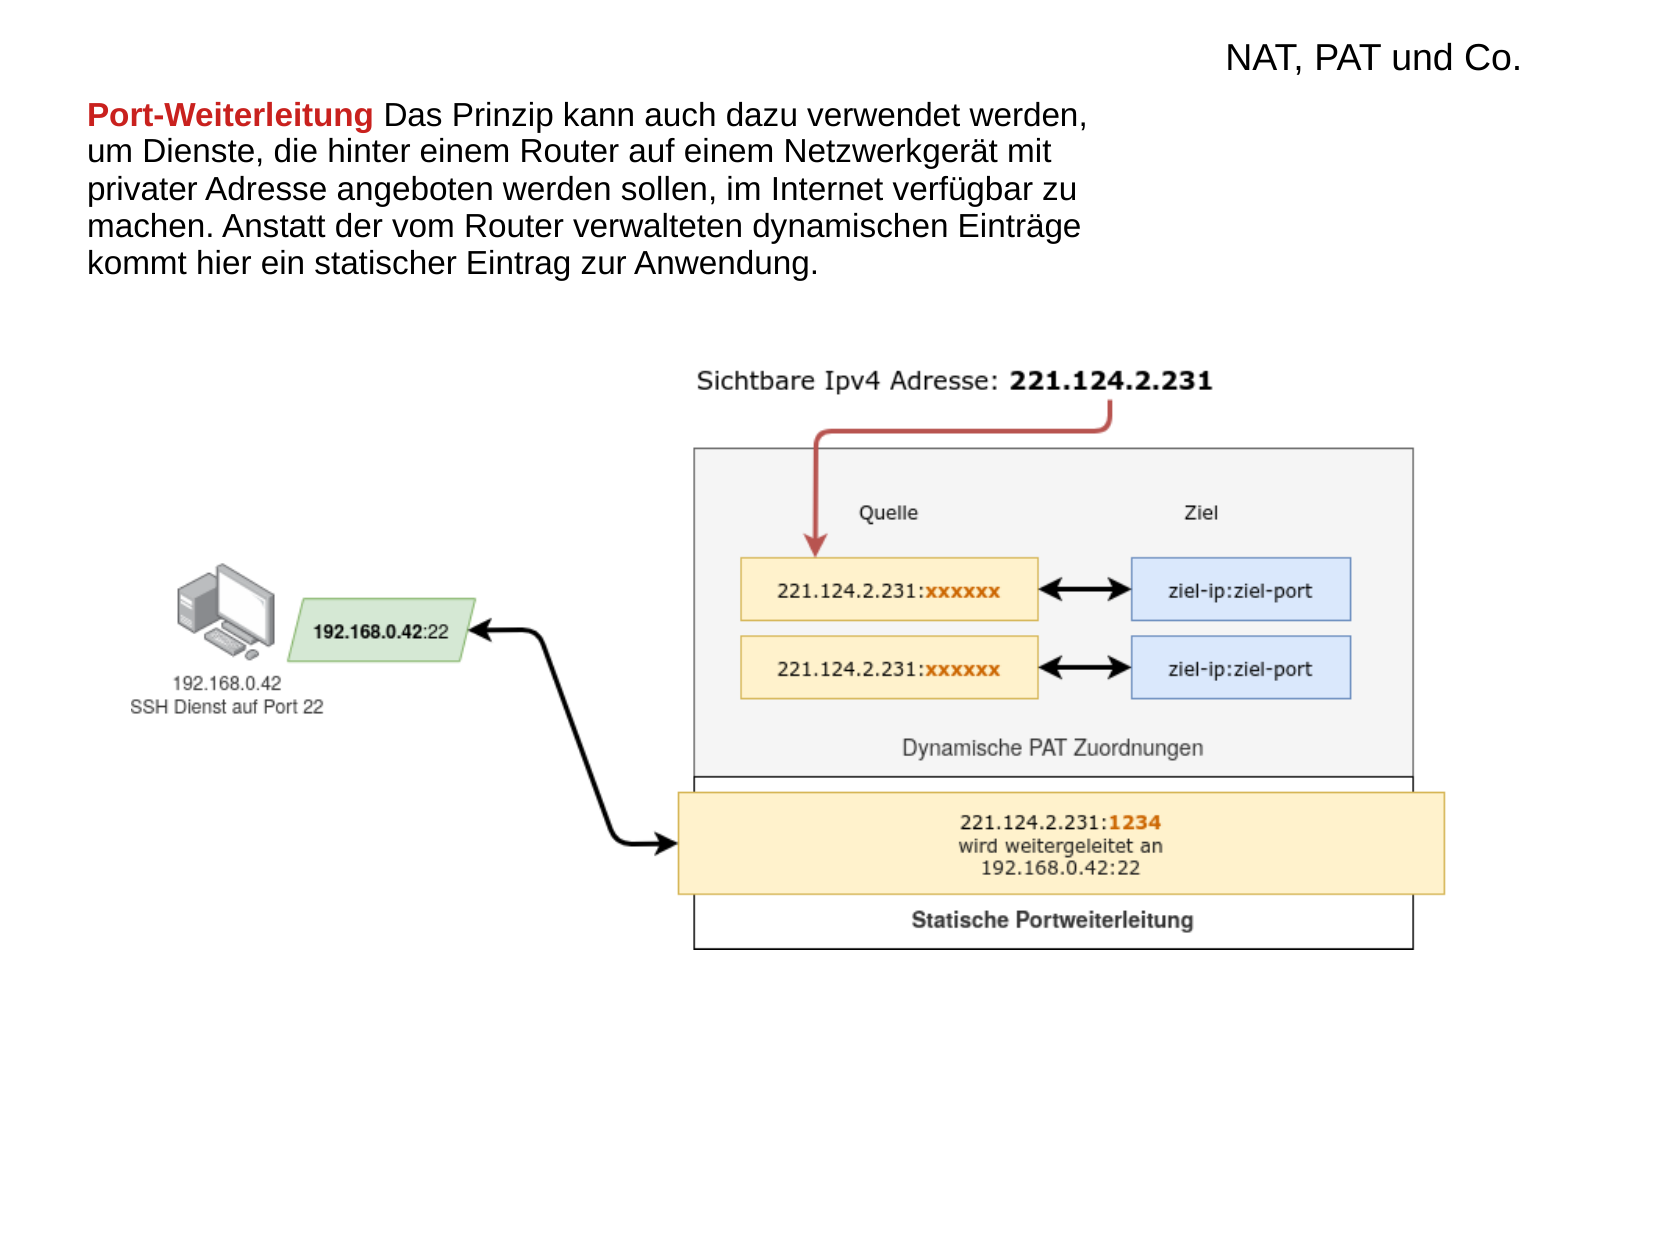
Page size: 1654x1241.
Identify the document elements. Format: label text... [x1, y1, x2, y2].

picture [131, 354, 1447, 950]
text_box NAT, PAT und Co. [1210, 29, 1595, 87]
text_box Port-Weiterleitung Das Prinzip kann auch dazu verwendet werden, um Dienste, die hinter einem Router auf einem Netzwerkgerät mit privater Adresse angeboten werden sollen, im Internet verfügbar zu machen. Anstatt der vom Router verwalteten dynamischen Einträge kommt hier ein statischer Eintrag zur Anwendung. [72, 88, 1152, 289]
